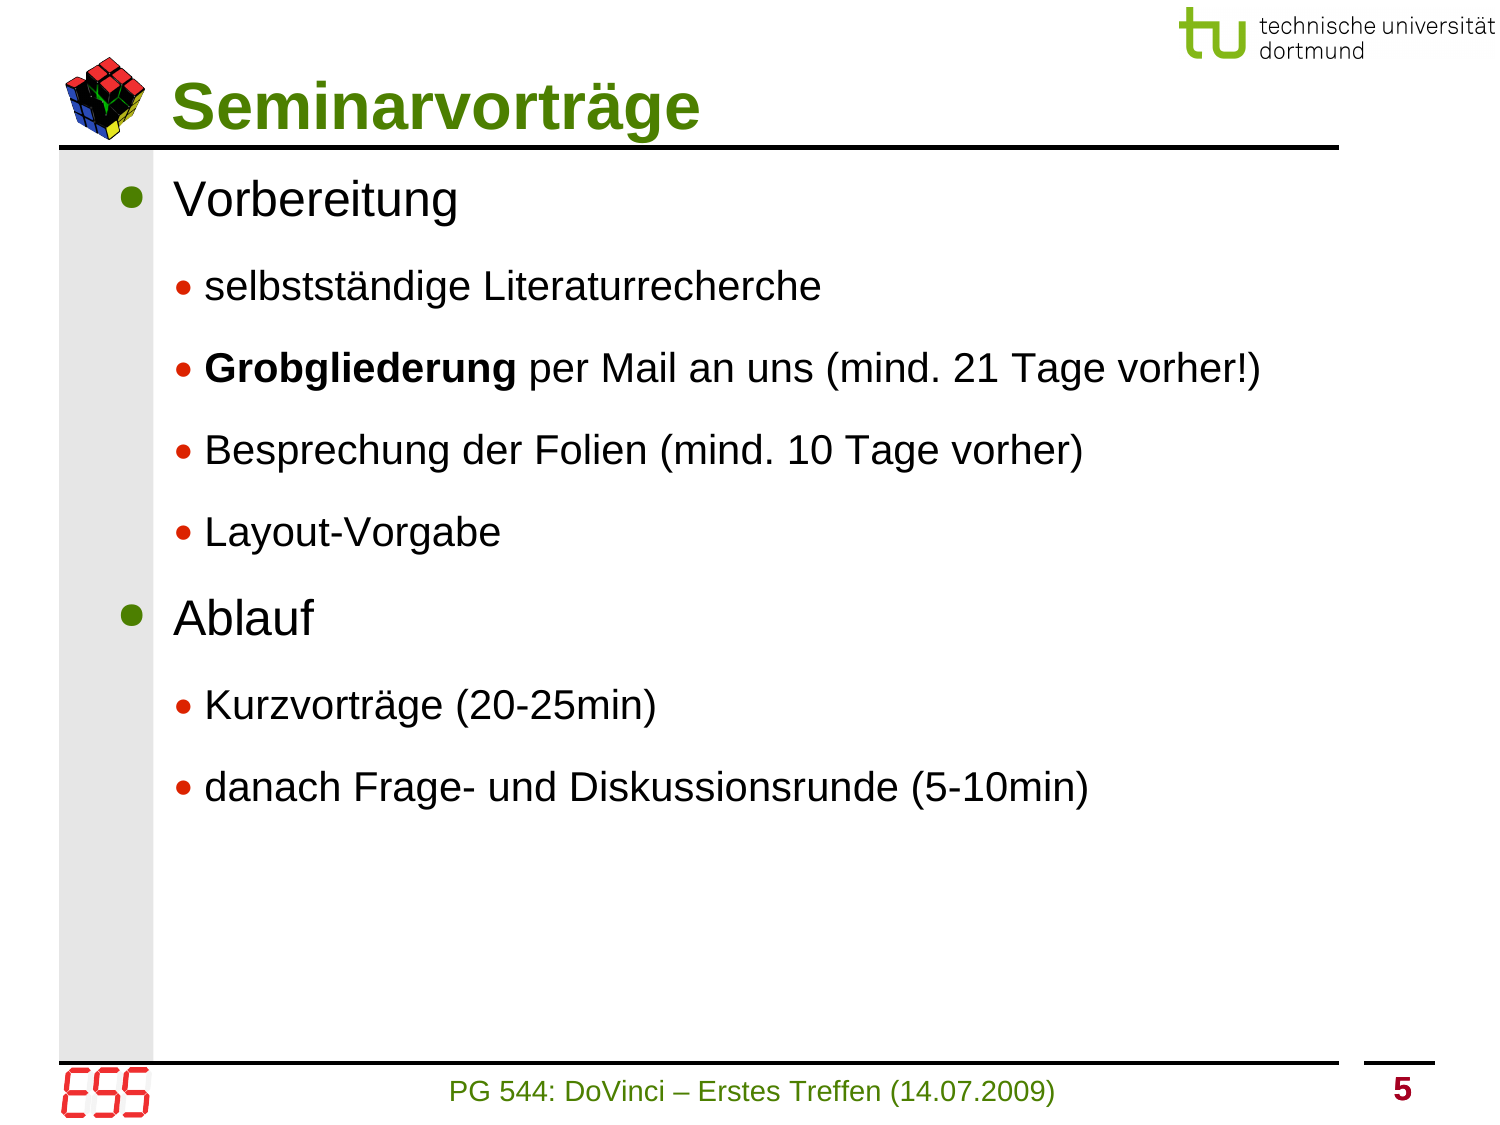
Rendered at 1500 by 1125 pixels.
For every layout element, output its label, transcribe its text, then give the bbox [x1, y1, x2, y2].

picture [1179, 7, 1495, 59]
picture [65, 57, 145, 140]
title Seminarvorträge [171, 49, 1410, 159]
list Vorbereitung selbstständige Literaturrecherche Grobgliederung per Mail an uns (mind. 21 Tage vorher!) Besprechung der Folien (mind. 10 Tage vorher) Layout-Vorgabe Ablauf Kurzvorträge (20-25min) danach Frage- und Diskussionsrunde (5-10min) [116, 171, 1474, 1064]
picture [61, 1067, 152, 1118]
